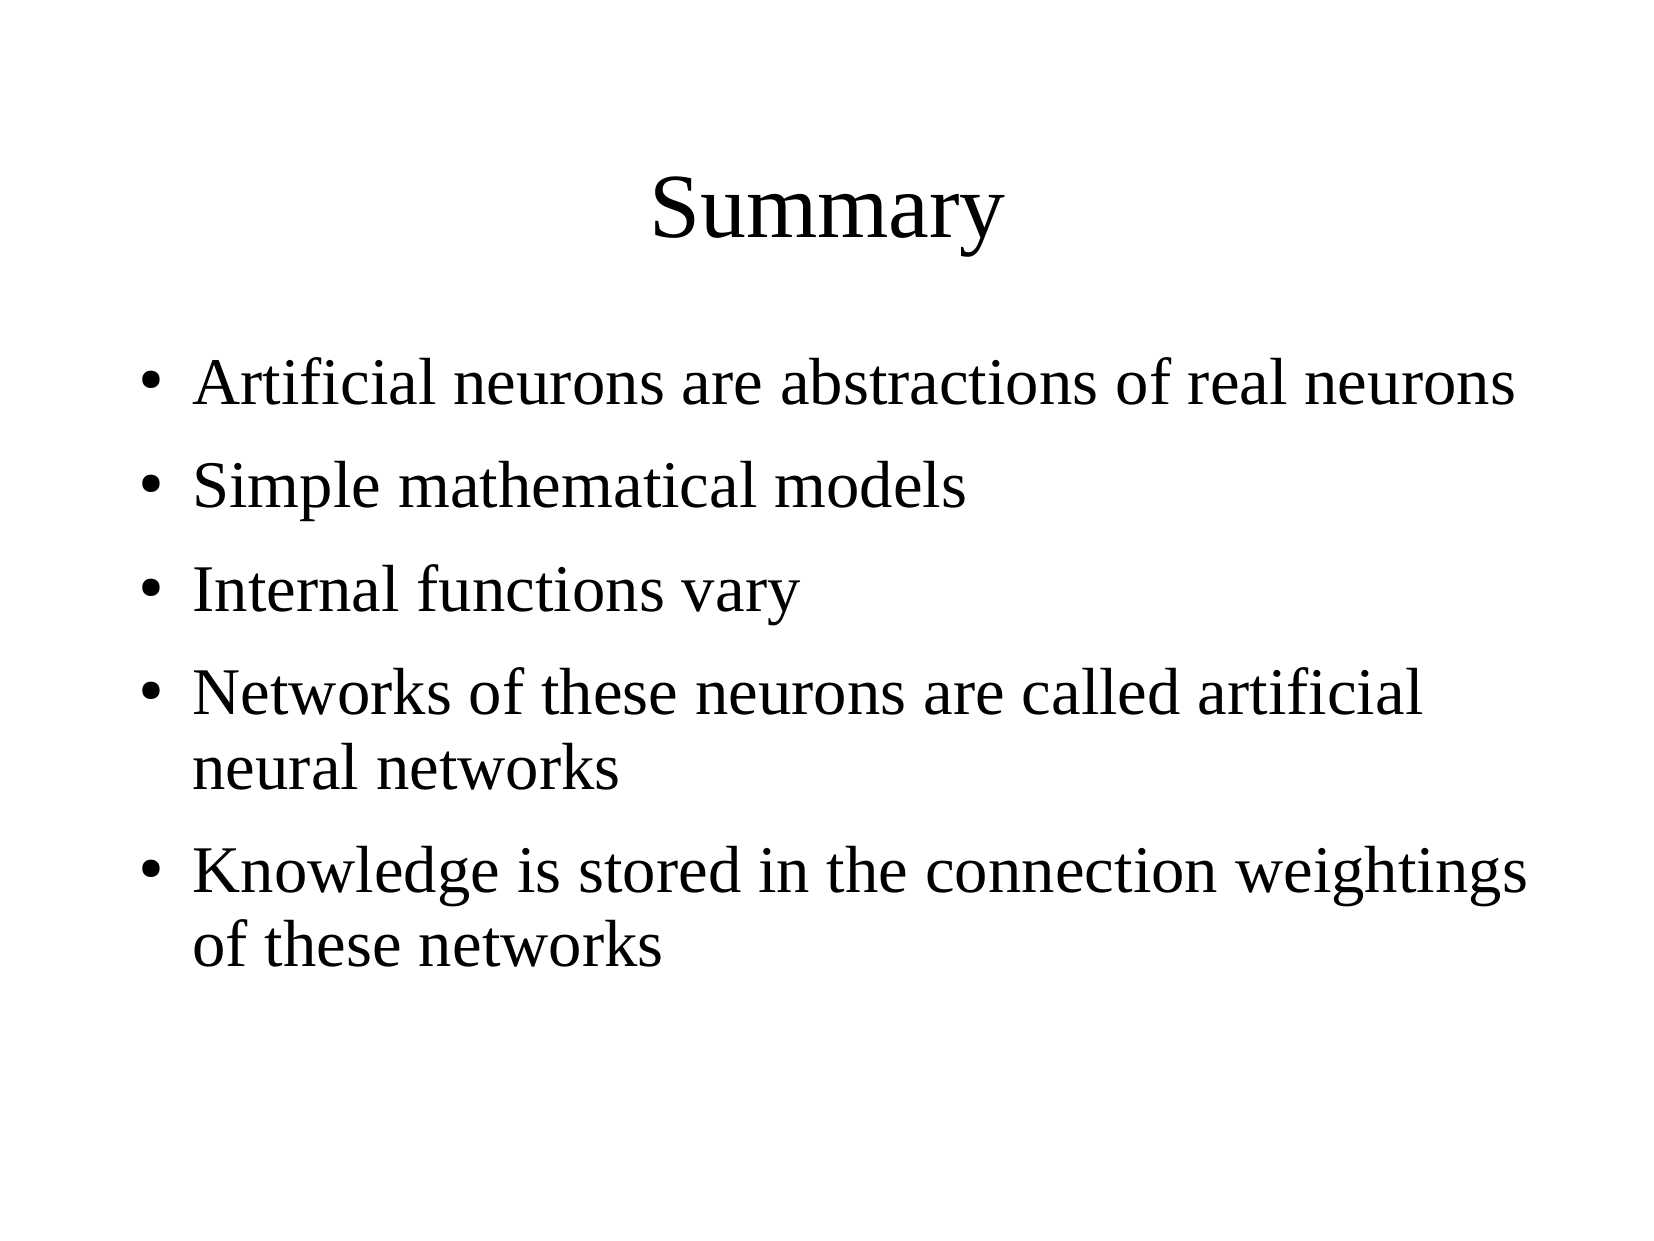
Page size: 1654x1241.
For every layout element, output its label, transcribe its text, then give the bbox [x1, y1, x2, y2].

list Artificial neurons are abstractions of real neurons Simple mathematical models Internal functions vary Networks of these neurons are called artificial neural networks Knowledge is stored in the connection weightings of these networks [121, 344, 1534, 1127]
title Summary [121, 102, 1534, 311]
